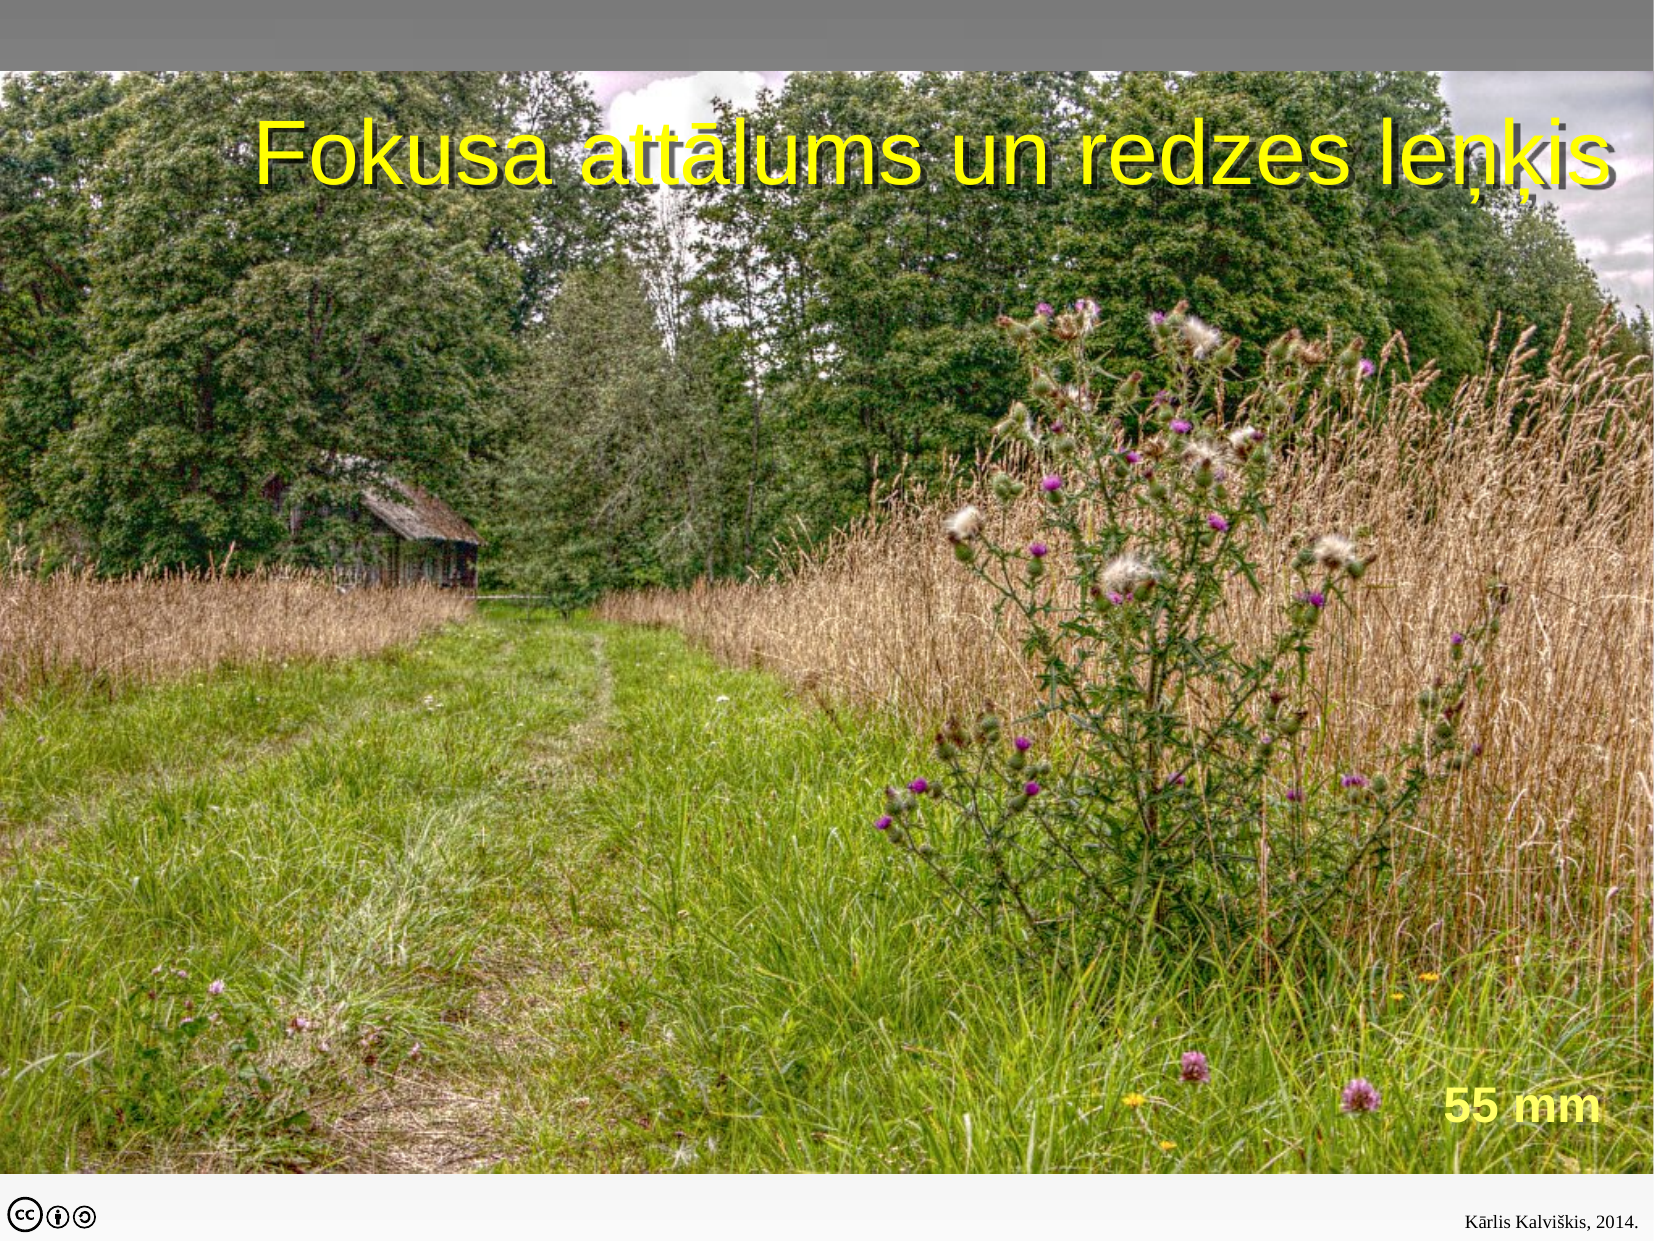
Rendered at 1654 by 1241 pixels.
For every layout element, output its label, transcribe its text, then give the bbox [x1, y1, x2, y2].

text_box 55 mm [1428, 1069, 1617, 1141]
title Fokusa attālums un redzes leņķis [42, 49, 1615, 257]
picture [0, 0, 1654, 1241]
